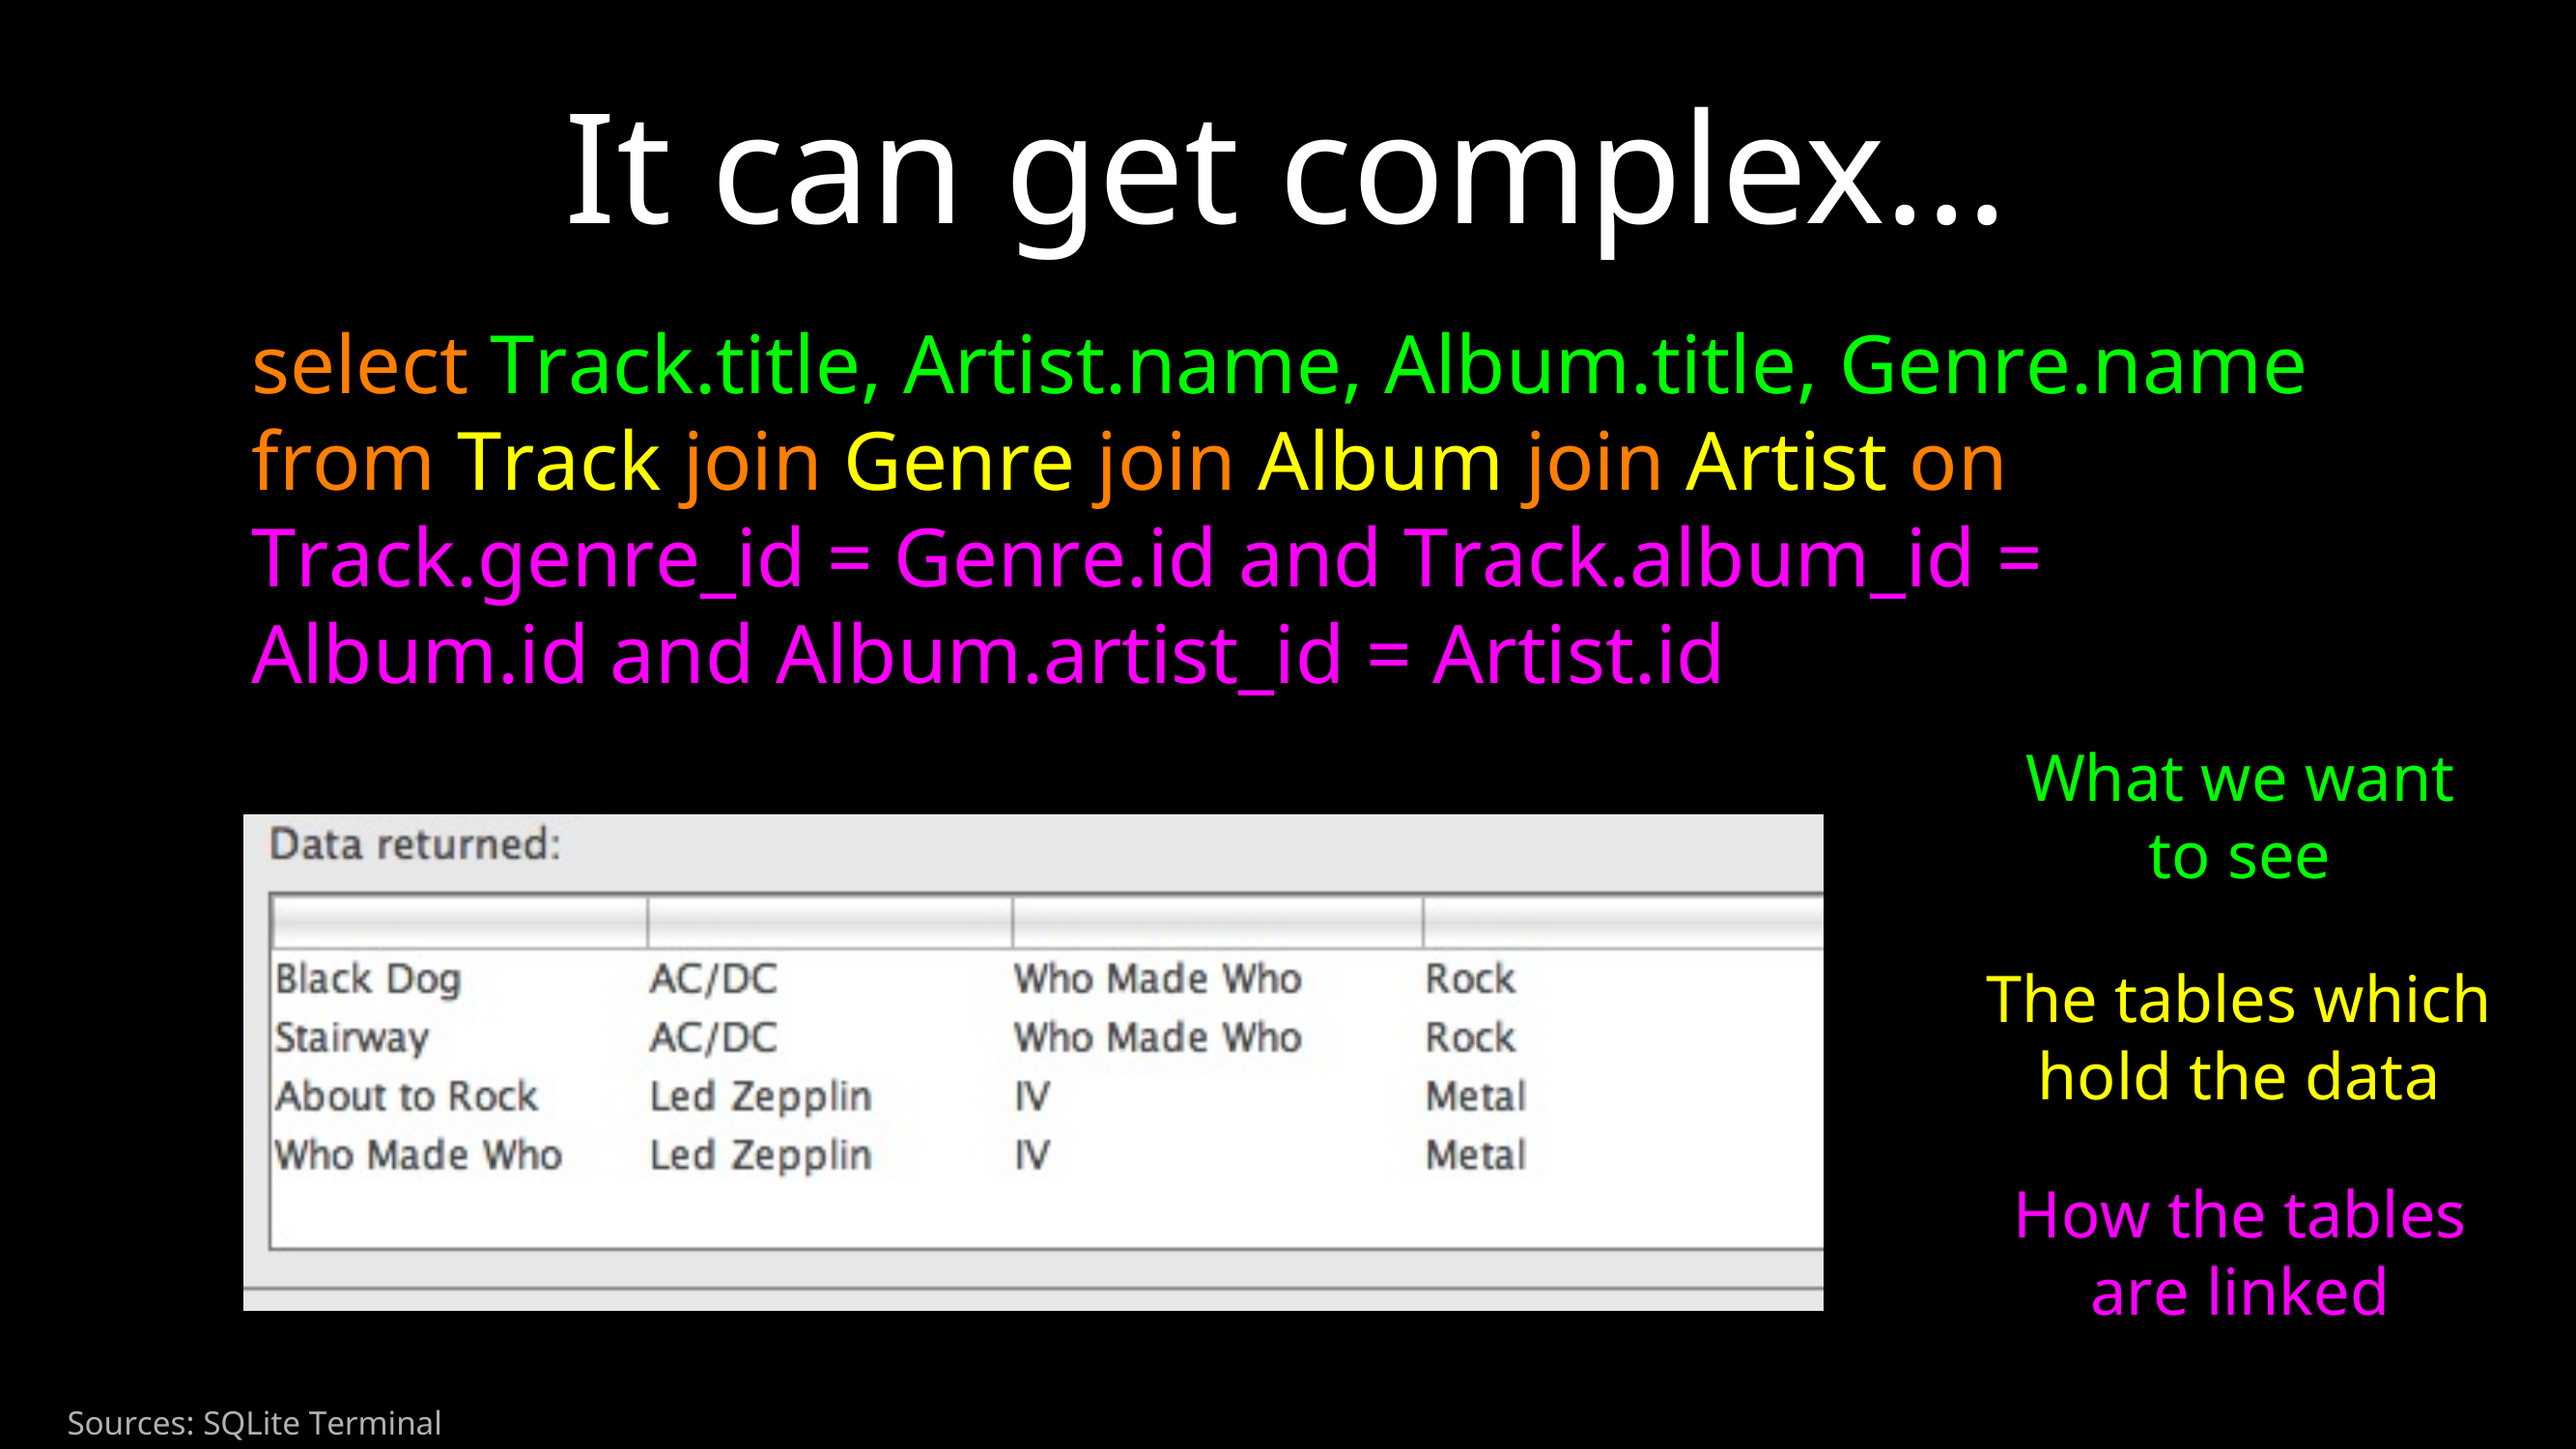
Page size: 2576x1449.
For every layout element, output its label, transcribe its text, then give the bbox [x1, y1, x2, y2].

text_box Sources: SQLite Terminal [52, 1395, 458, 1449]
picture [243, 814, 1824, 1311]
text_box The tables which hold the data [1972, 945, 2506, 1126]
text_box What we want to see [1998, 723, 2482, 905]
title It can get complex... [183, 38, 2392, 286]
text_box select Track.title, Artist.name, Album.title, Genre.name from Track join Genre join Album join Artist on Track.genre_id = Genre.id and Track.album_id = Album.id and Album.artist_id = Artist.id [251, 300, 2323, 712]
text_box How the tables are linked [1998, 1160, 2482, 1342]
